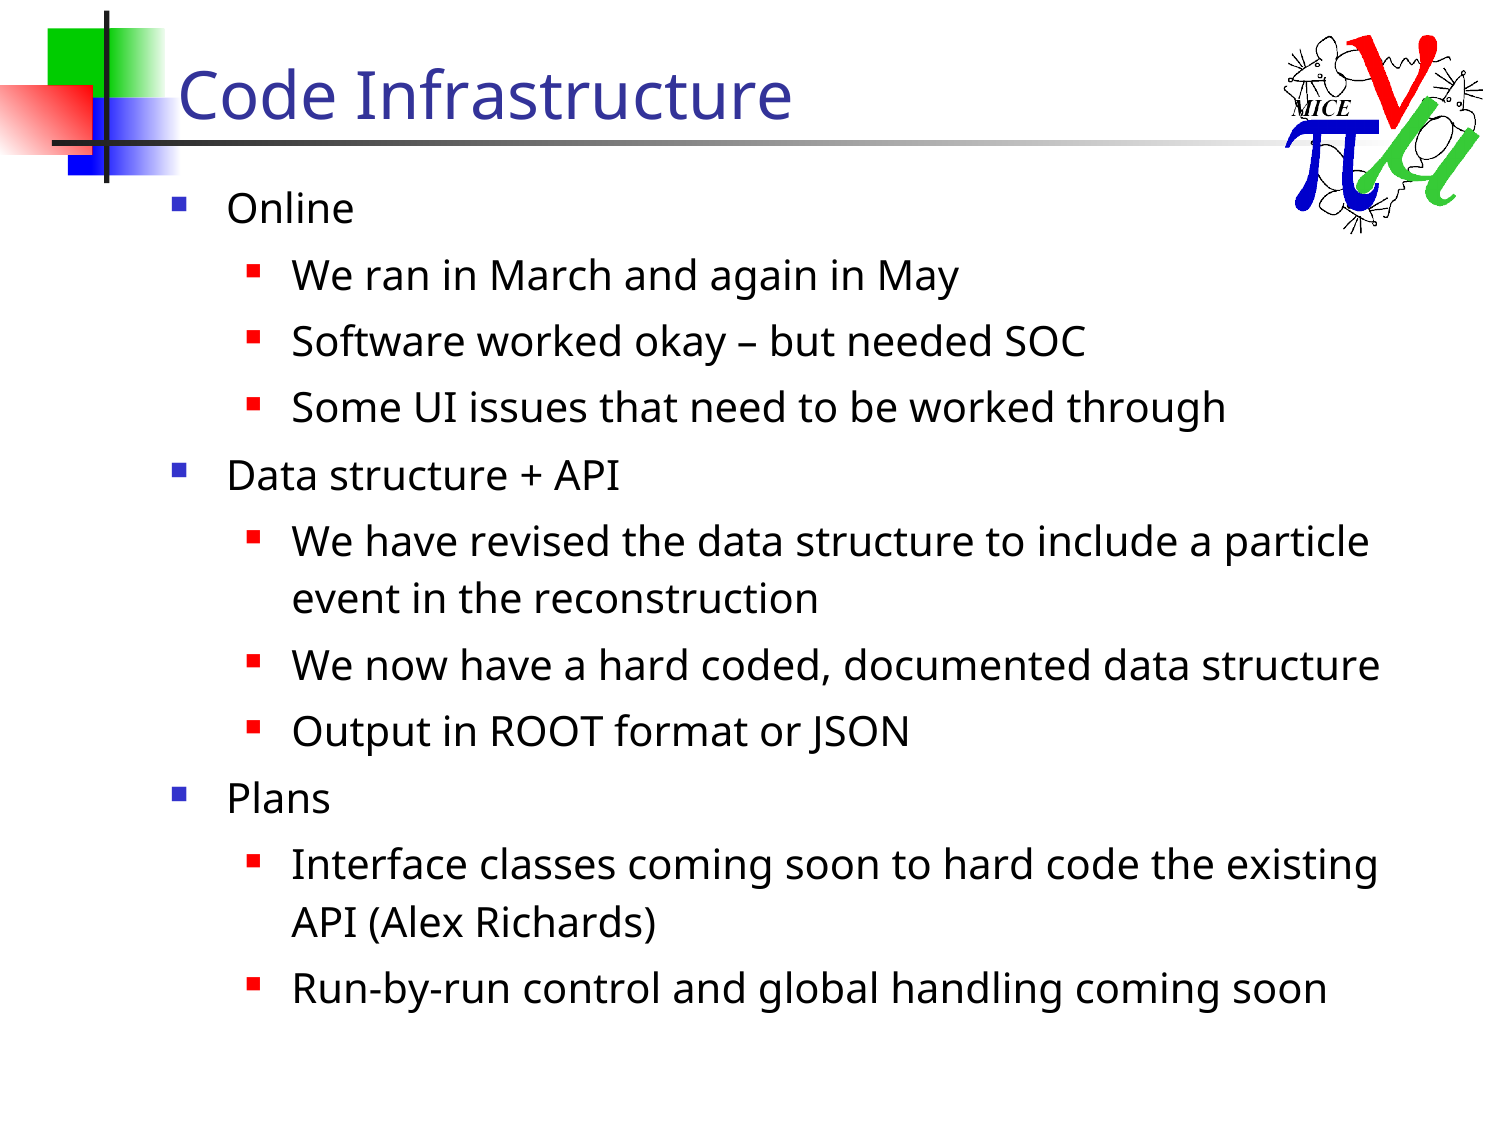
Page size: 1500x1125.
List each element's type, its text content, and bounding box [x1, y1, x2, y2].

title Code Infrastructure [162, 0, 1441, 188]
picture [1400, 5, 1500, 251]
list Online We ran in March and again in May Software worked okay – but needed SOC Some UI issues that need to be worked through Data structure + API We have revised the data structure to include a particle event in the reconstruction We now have a hard coded, documented data structure Output in ROOT format or JSON Plans Interface classes coming soon to hard code the existing API (Alex Richards) Run-by-run control and global handling coming soon [154, 171, 1400, 1010]
